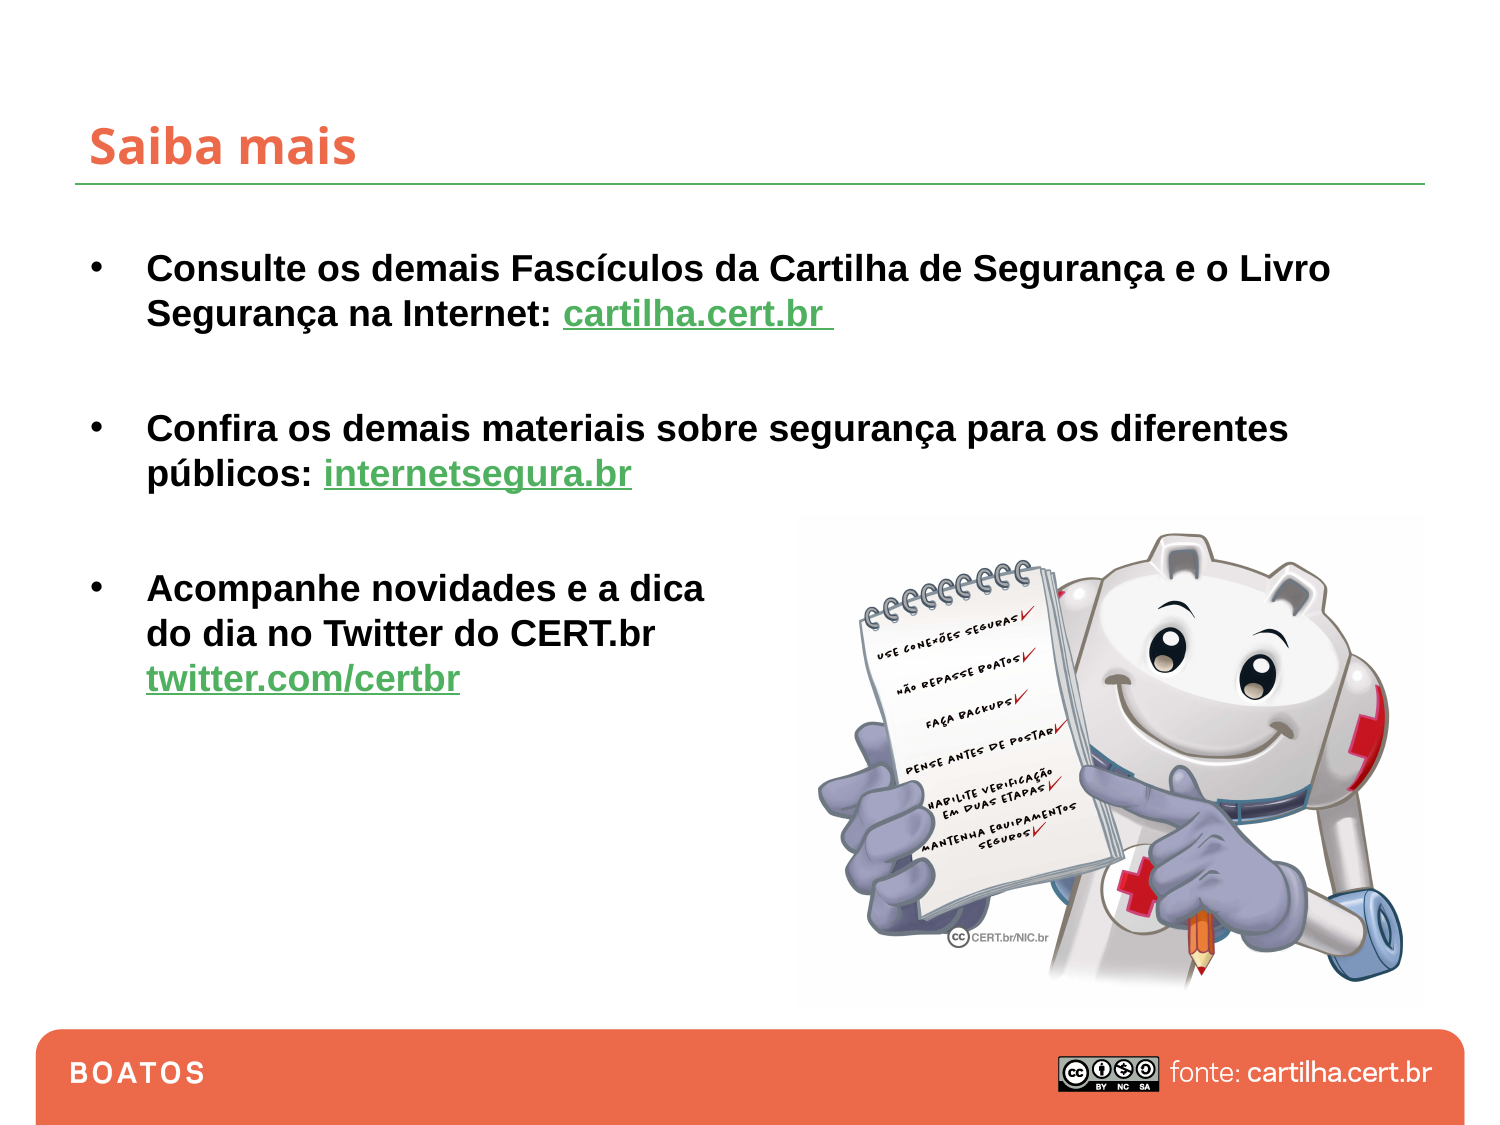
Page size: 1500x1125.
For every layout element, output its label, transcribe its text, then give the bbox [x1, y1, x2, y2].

title Saiba mais [75, 54, 1425, 182]
list Consulte os demais Fascículos da Cartilha de Segurança e o Livro Segurança na Internet: cartilha.cert.br Confira os demais materiais sobre segurança para os diferentes públicos: internetsegura.br Acompanhe novidades e a dica do dia no Twitter do CERT.br twitter.com/certbr [75, 236, 1425, 979]
picture [0, 0, 1500, 1125]
